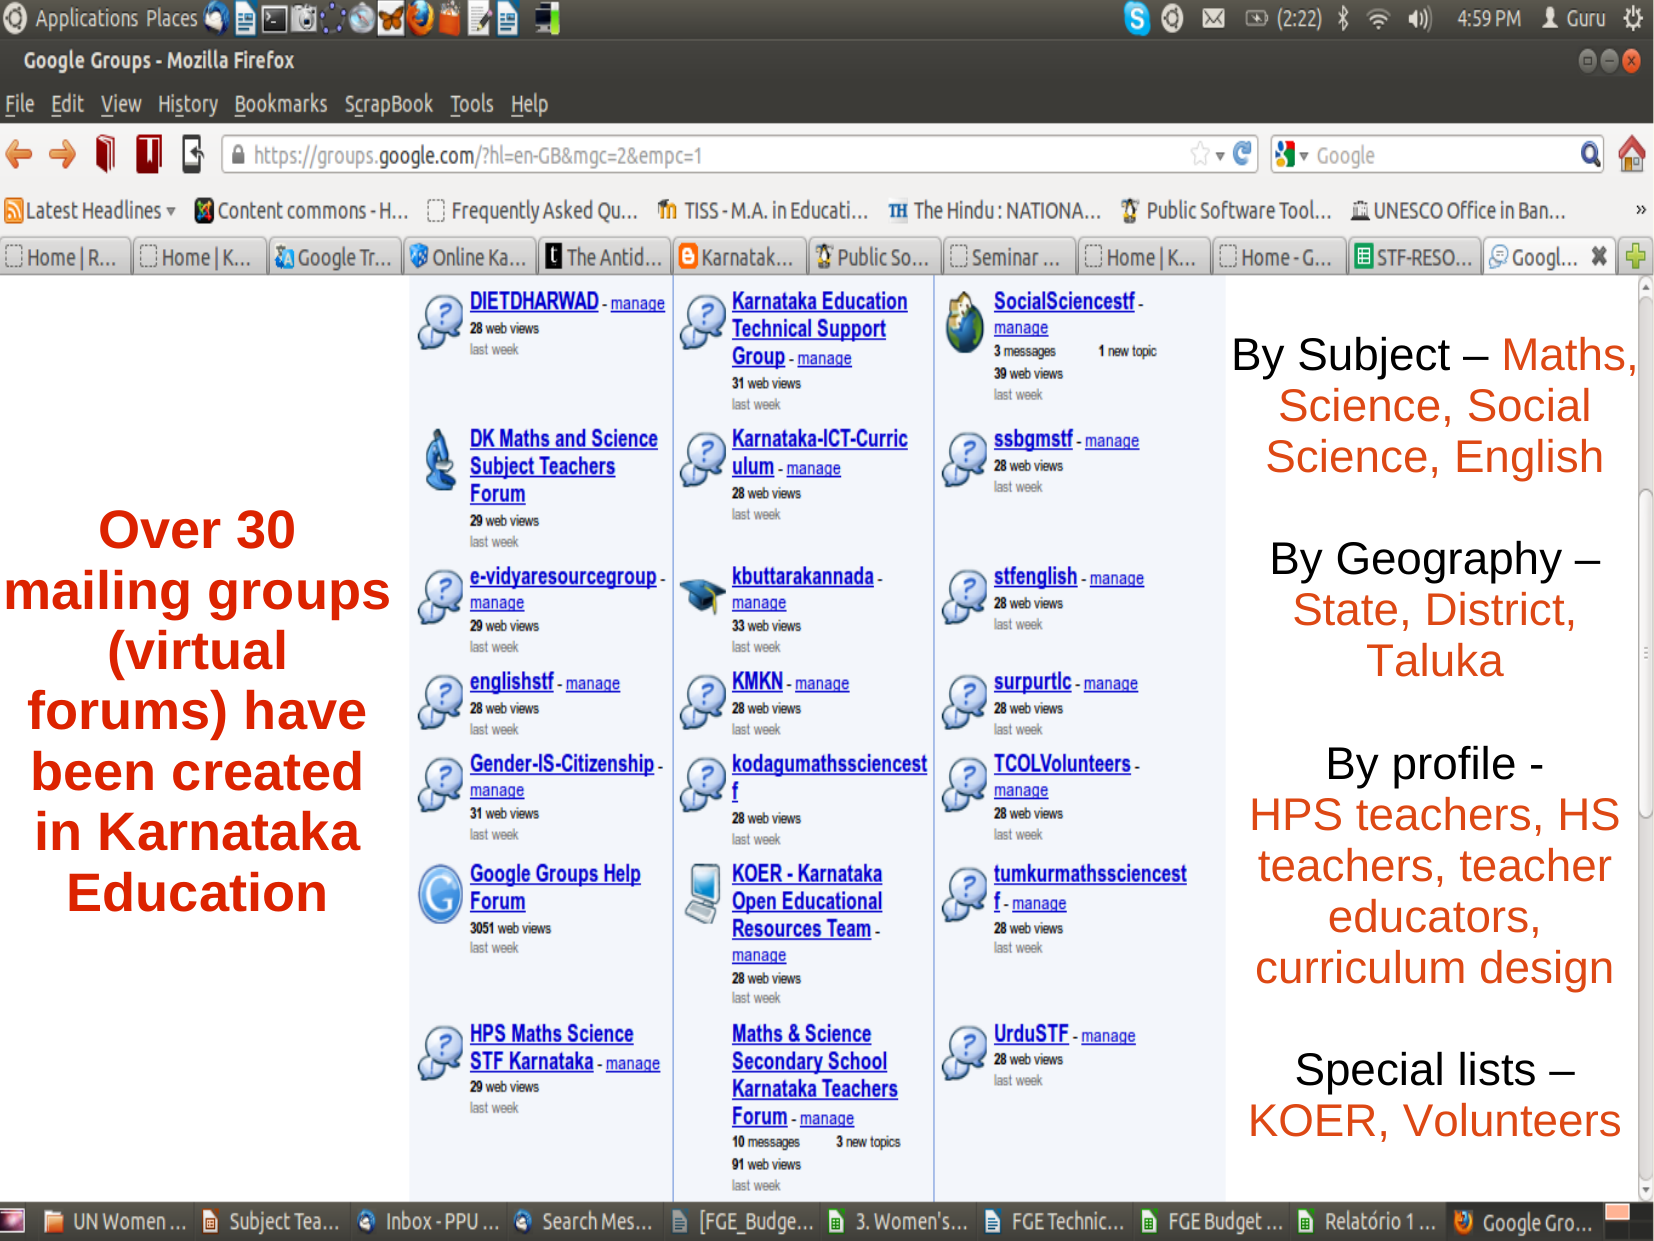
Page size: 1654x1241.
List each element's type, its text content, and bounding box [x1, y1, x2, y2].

text_box By Subject – Maths, Science, Social Science, English By Geography – State, District, Taluka By profile - HPS teachers, HS teachers, teacher educators, curriculum design Special lists – KOER, Volunteers [1228, 283, 1642, 1193]
picture [0, 0, 1654, 1241]
text_box Over 30 mailing groups (virtual forums) have been created in Karnataka Education [0, 283, 396, 1206]
